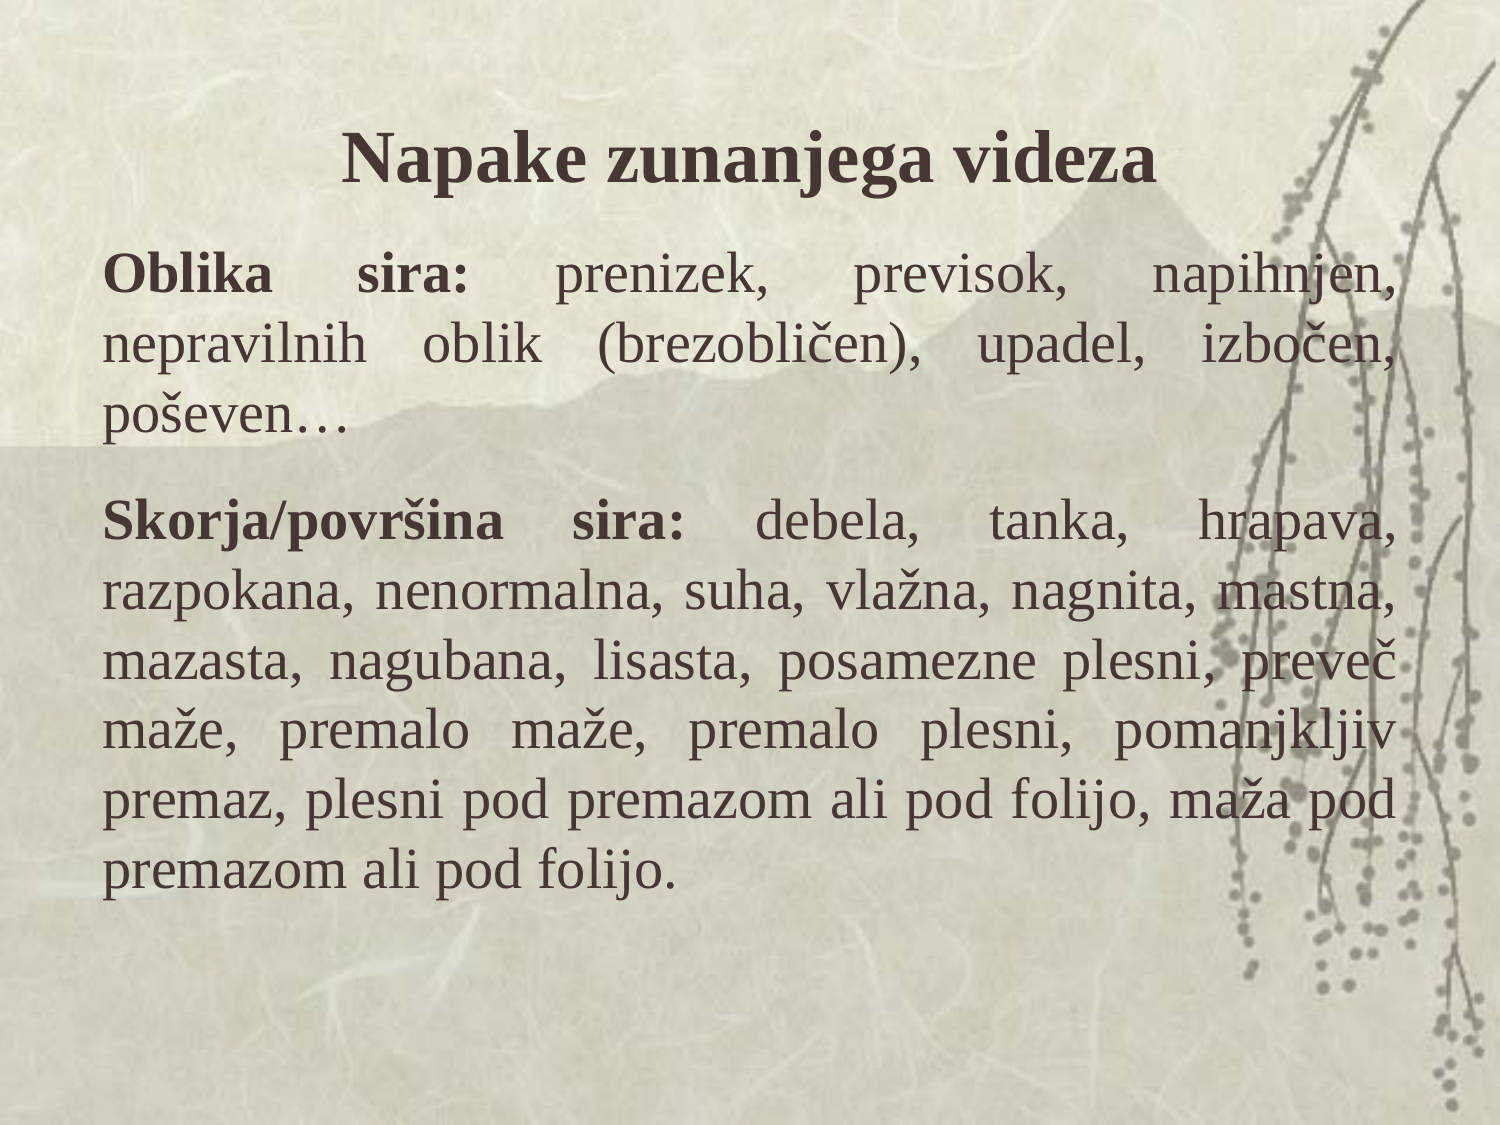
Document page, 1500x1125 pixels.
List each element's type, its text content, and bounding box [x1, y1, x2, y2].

picture [0, 0, 1500, 1125]
text_box Napake zunanjega videza Oblika sira: prenizek, previsok, napihnjen, nepravilnih oblik (brezobličen), upadel, izbočen, poševen… Skorja/površina sira: debela, tanka, hrapava, razpokana, nenormalna, suha, vlažna, nagnita, mastna, mazasta, nagubana, lisasta, posamezne plesni, preveč maže, premalo maže, premalo plesni, pomanjkljiv premaz, plesni pod premazom ali pod folijo, maža pod premazom ali pod folijo. [87, 100, 1413, 1015]
